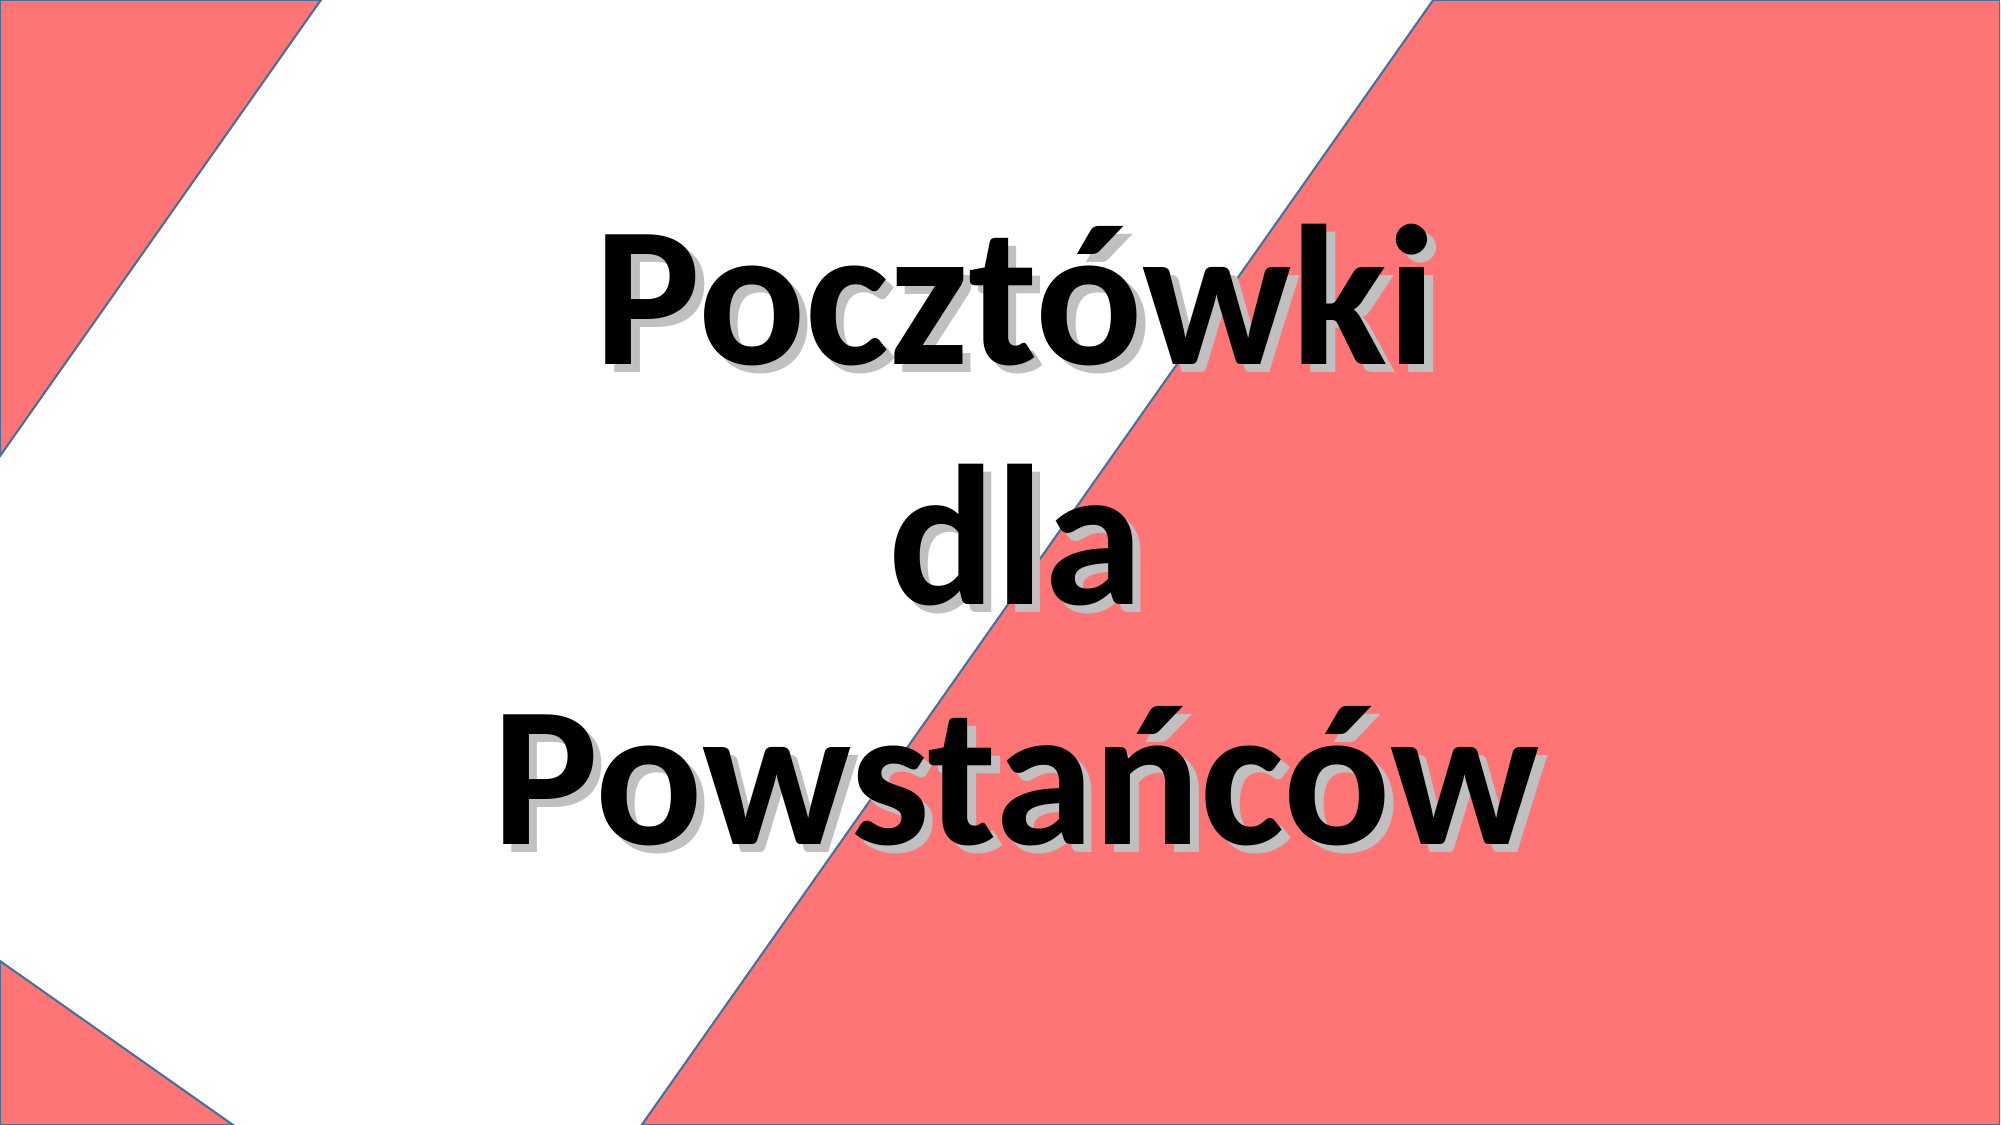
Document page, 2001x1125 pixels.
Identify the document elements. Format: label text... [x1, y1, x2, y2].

text_box Pocztówki dla Powstańców [189, 157, 1843, 892]
text_box [0, 0, 2000, 1125]
